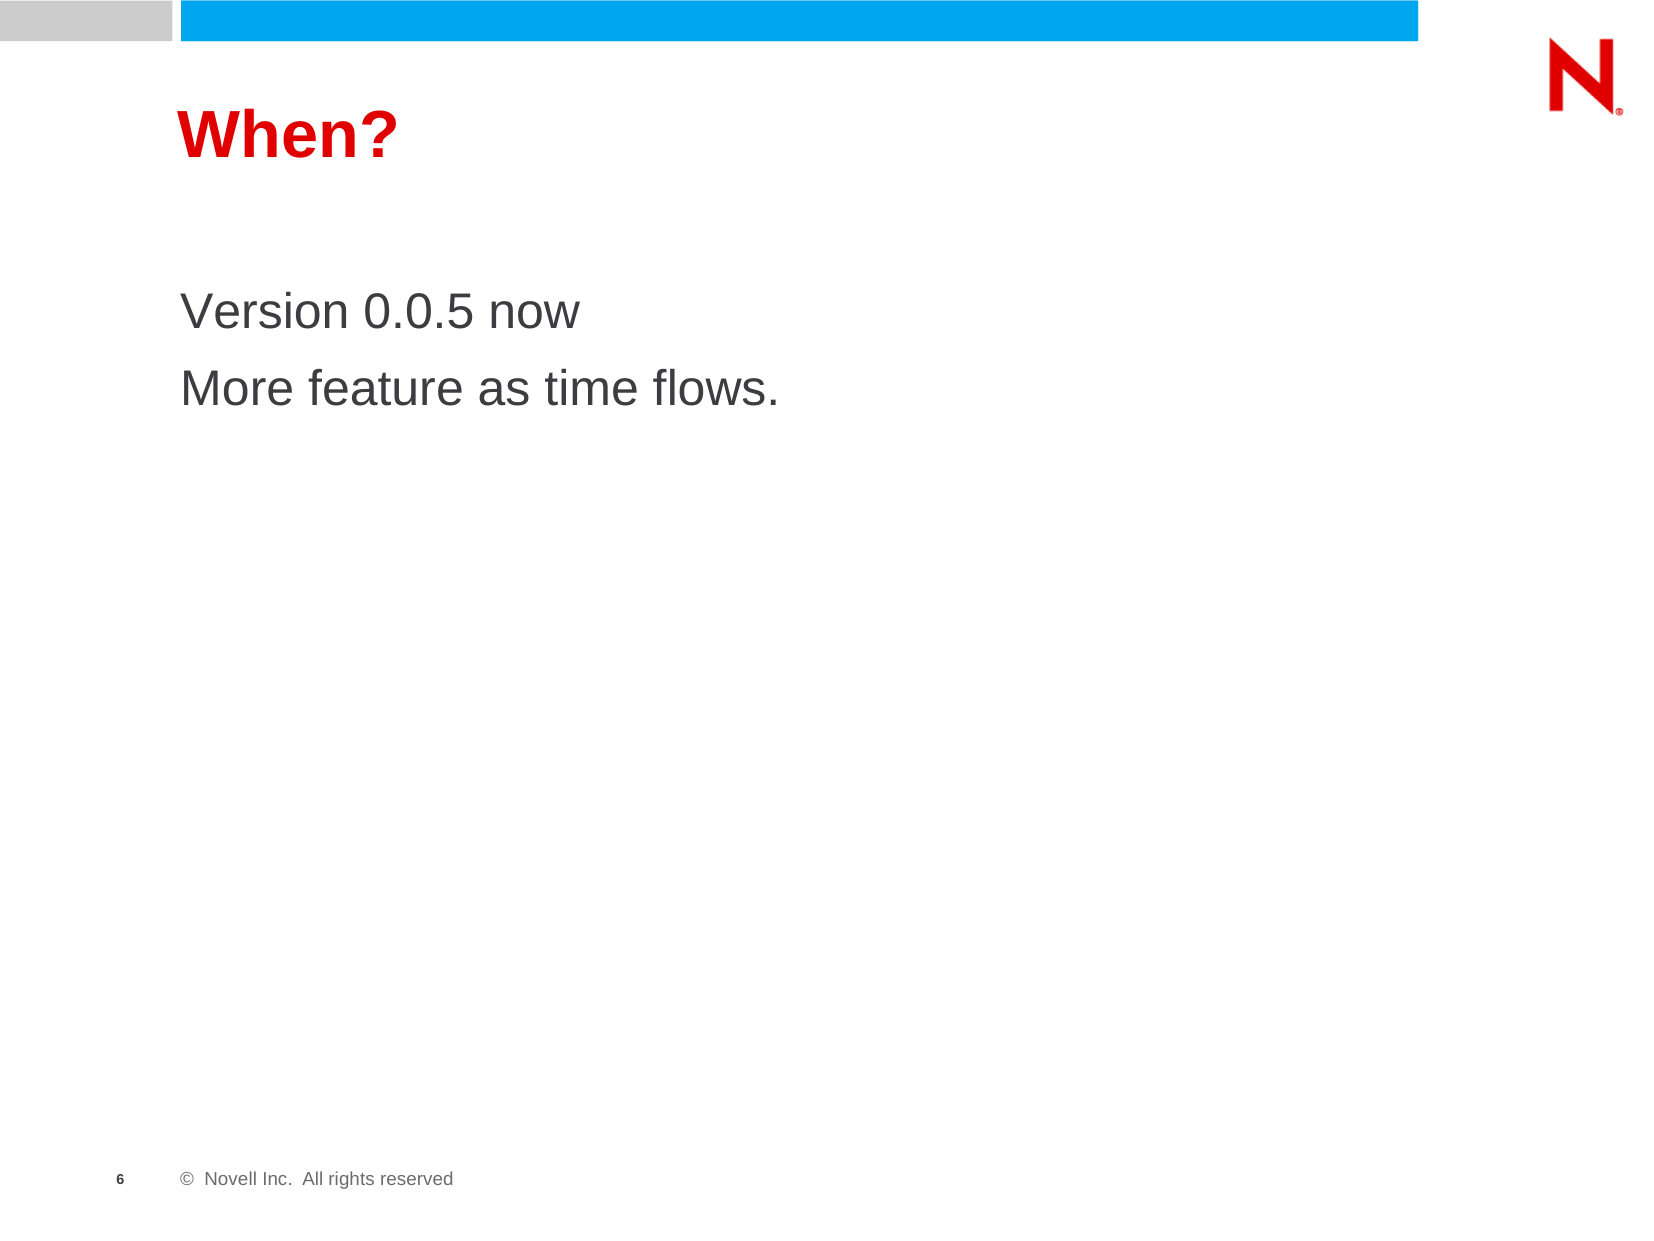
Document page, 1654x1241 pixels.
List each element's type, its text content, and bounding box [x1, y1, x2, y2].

picture [1547, 35, 1624, 117]
list Version 0.0.5 now More feature as time flows. [180, 280, 1547, 1087]
title When? [177, 46, 1525, 226]
